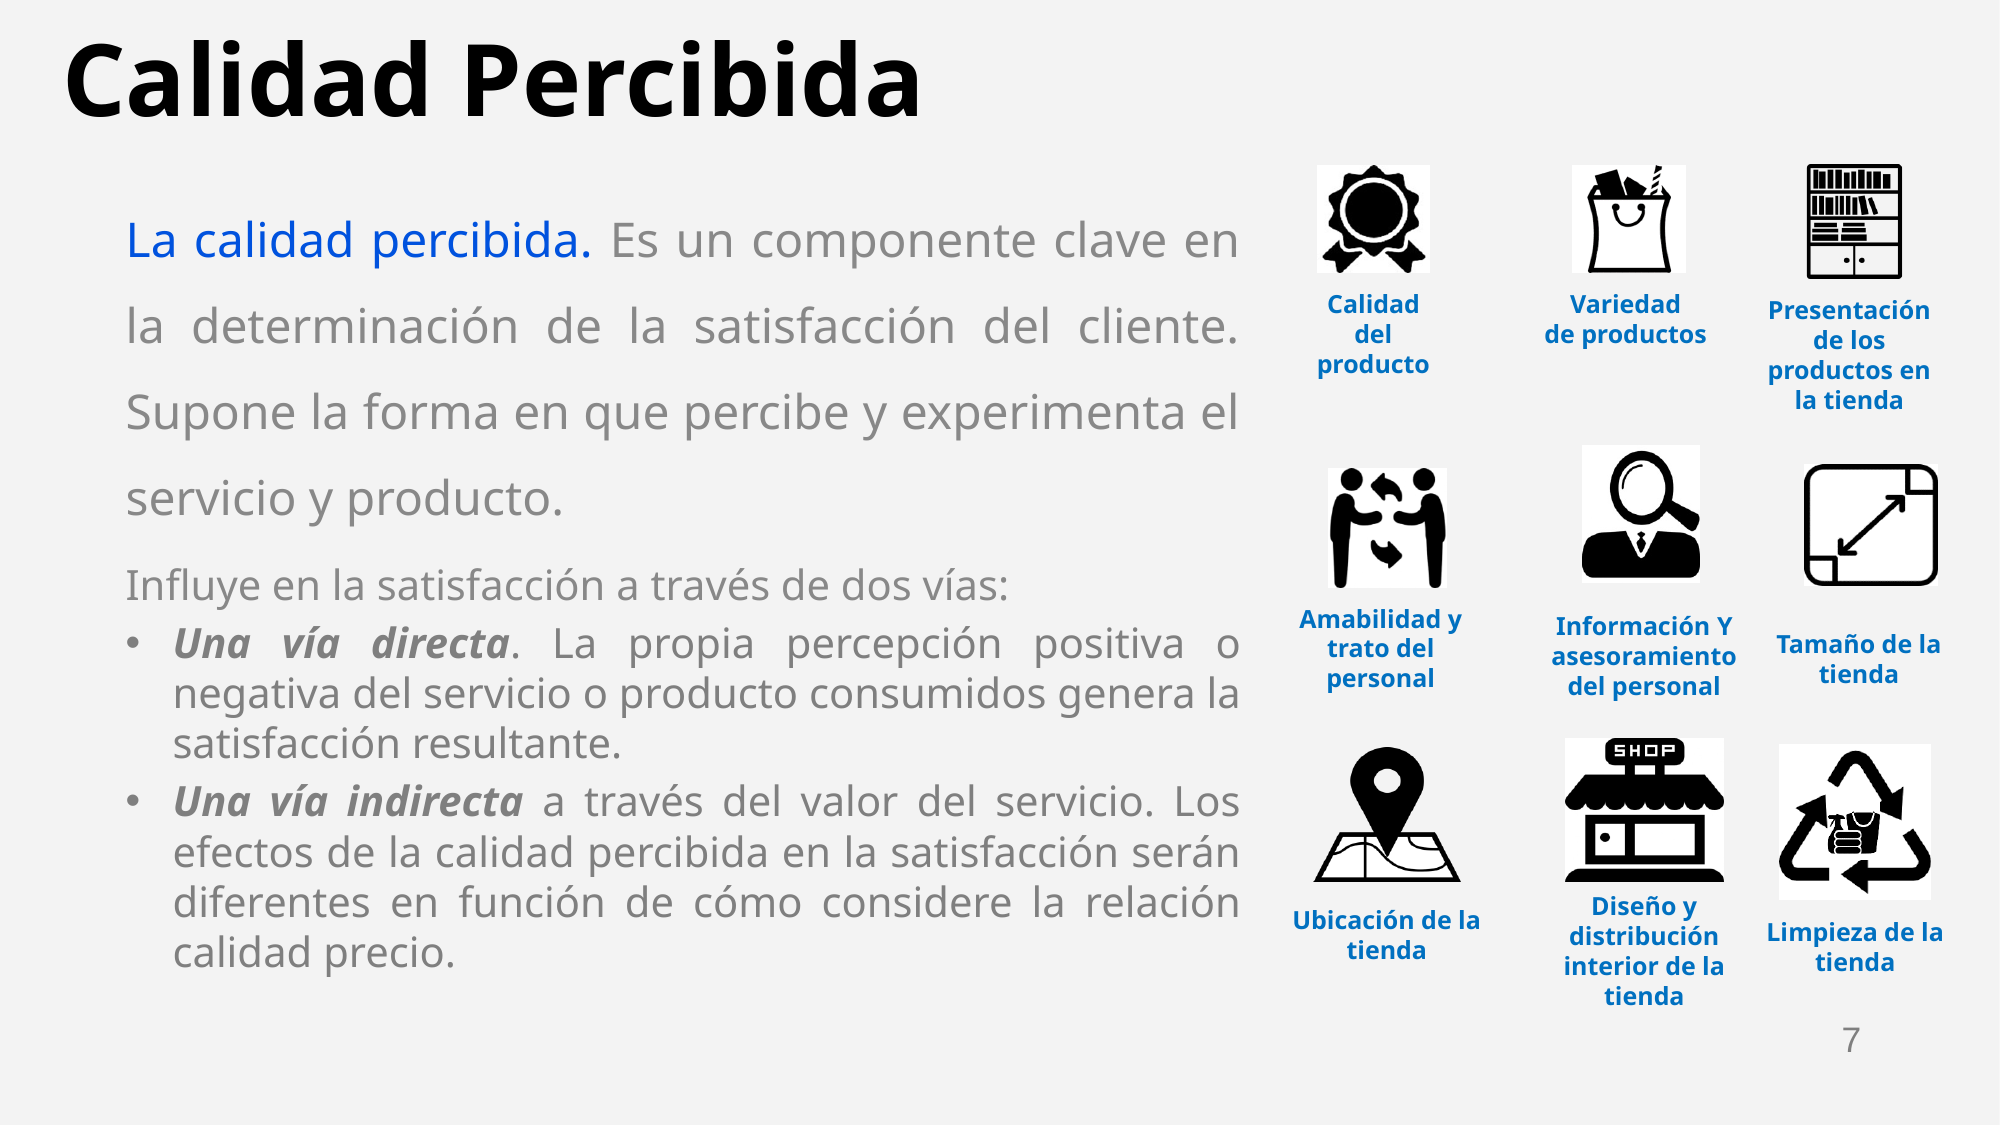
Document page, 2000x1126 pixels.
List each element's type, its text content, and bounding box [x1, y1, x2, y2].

picture [1328, 468, 1447, 588]
picture [1793, 164, 1915, 279]
text_box Calidad del producto [1281, 281, 1466, 358]
picture [1582, 445, 1700, 583]
picture [1313, 747, 1461, 882]
text_box Diseño y distribución interior de la tienda [1515, 883, 1774, 1020]
slide_number <number> [1412, 1008, 1880, 1069]
text_box Presentación de los productos en la tienda [1738, 287, 1961, 394]
text_box Amabilidad y trato del personal [1281, 595, 1481, 687]
text_box Variedad de productos [1515, 281, 1736, 358]
text_box Ubicación de la tienda [1269, 896, 1504, 973]
picture [1317, 165, 1430, 273]
text_box Tamaño de la tienda [1749, 621, 1969, 697]
text_box Calidad Percibida [62, 0, 1598, 153]
picture [1804, 464, 1938, 587]
picture [1572, 165, 1686, 273]
text_box La calidad percibida. Es un componente clave en la determinación de la satisfacción del cliente. Supone la forma en que percibe y experimenta el servicio y producto. Influye en la satisfacción a través de dos vías: Una vía directa. La propia percepción positiva o negativa del servicio o producto consumidos genera la satisfacción resultante. Una vía indirecta a través del valor del servicio. Los efectos de la calidad percibida en la satisfacción serán diferentes en función de cómo considere la relación calidad precio. [97, 153, 1270, 1018]
picture [1565, 738, 1724, 882]
picture [1779, 744, 1931, 900]
text_box Limpieza de la tienda [1749, 908, 1961, 985]
text_box Información Y asesoramiento del personal [1527, 602, 1762, 715]
